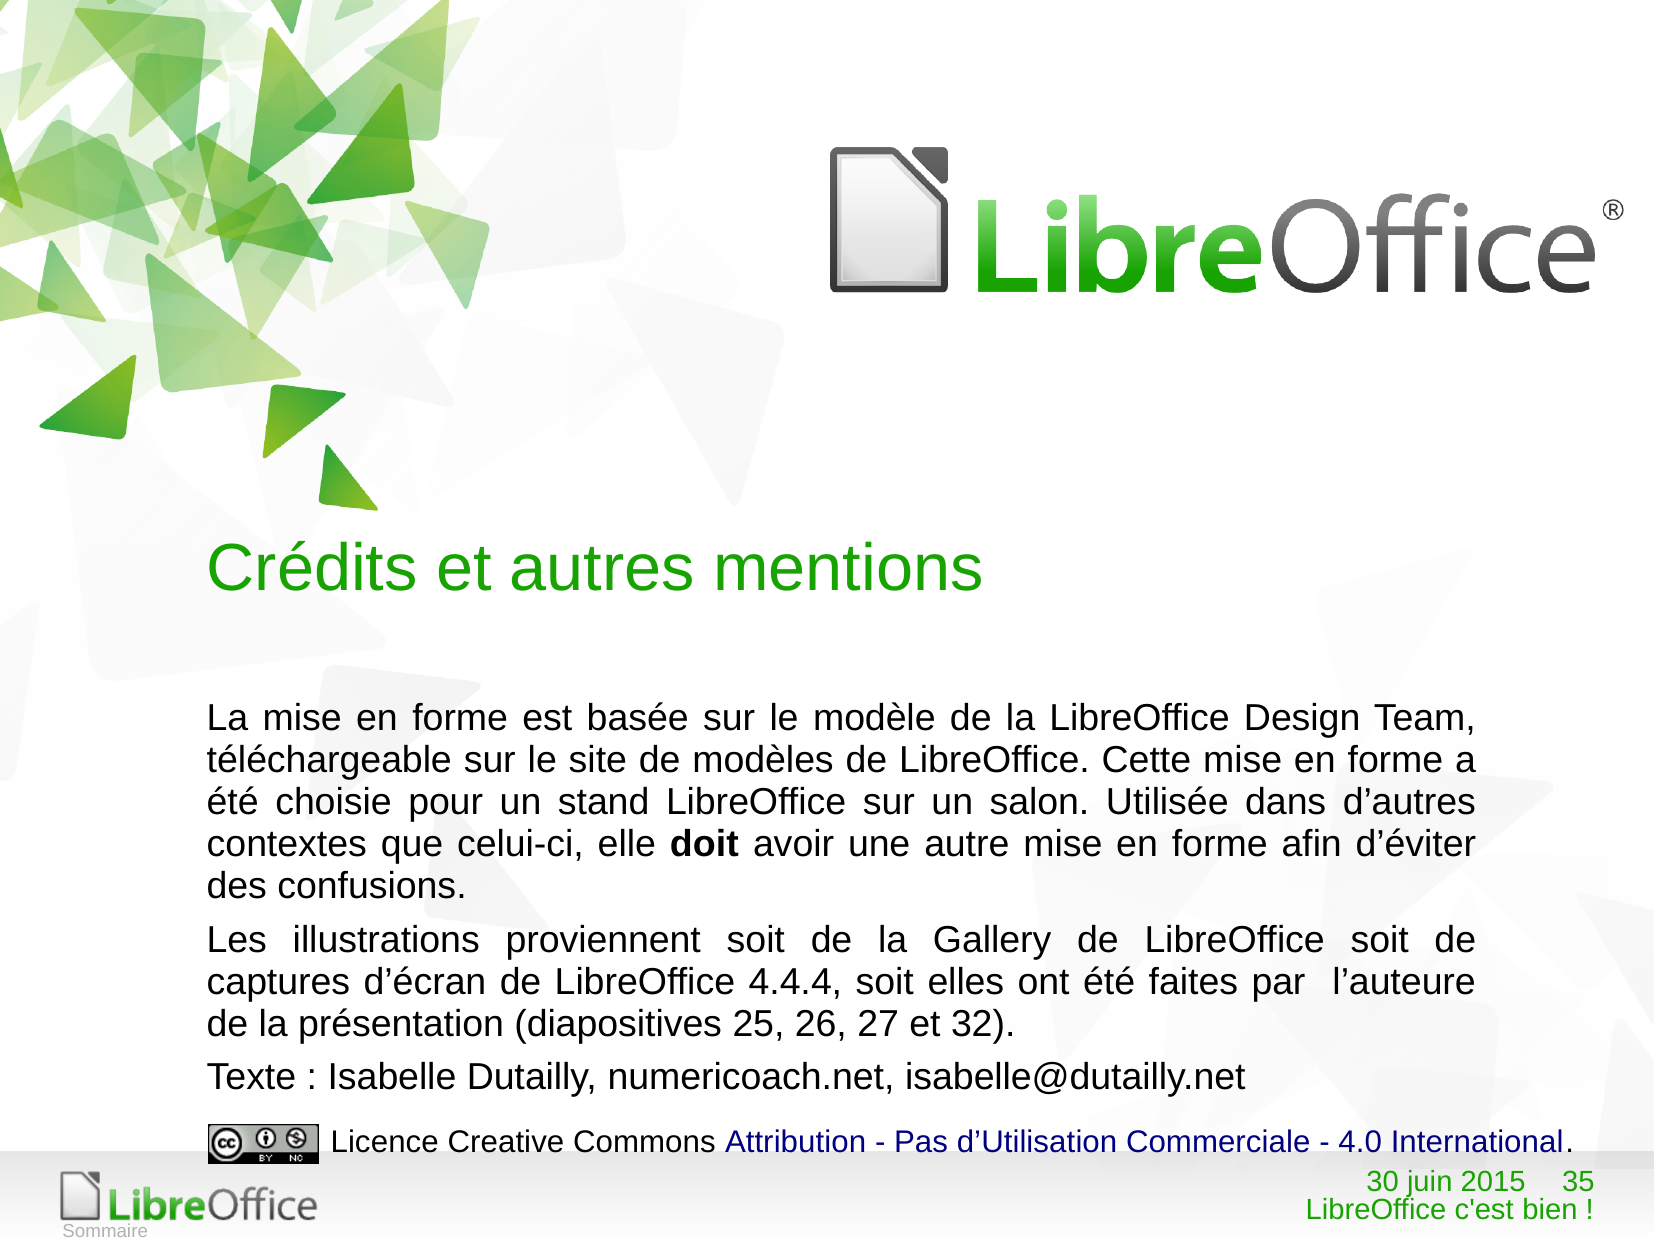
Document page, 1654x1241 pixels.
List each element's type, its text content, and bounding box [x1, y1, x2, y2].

picture [208, 1124, 319, 1164]
picture [0, 0, 1654, 948]
list La mise en forme est basée sur le modèle de la LibreOffice Design Team, téléchargeable sur le site de modèles de LibreOffice. Cette mise en forme a été choisie pour un stand LibreOffice sur un salon. Utilisée dans d’autres contextes que celui-ci, elle doit avoir une autre mise en forme afin d’éviter des confusions. Les illustrations proviennent soit de la Gallery de LibreOffice soit de captures d’écran de LibreOffice 4.4.4, soit elles ont été faites par l’auteure de la présentation (diapositives 25, 26, 27 et 32). Texte : Isabelle Dutailly, numericoach.net, isabelle@dutailly.net [206, 696, 1477, 1224]
text_box Licence Creative Commons Attribution - Pas d’Utilisation Commerciale - 4.0 International. [330, 1116, 1613, 1168]
picture [41, 1152, 337, 1240]
title Crédits et autres mentions [206, 478, 1477, 656]
picture [915, 548, 1654, 1169]
